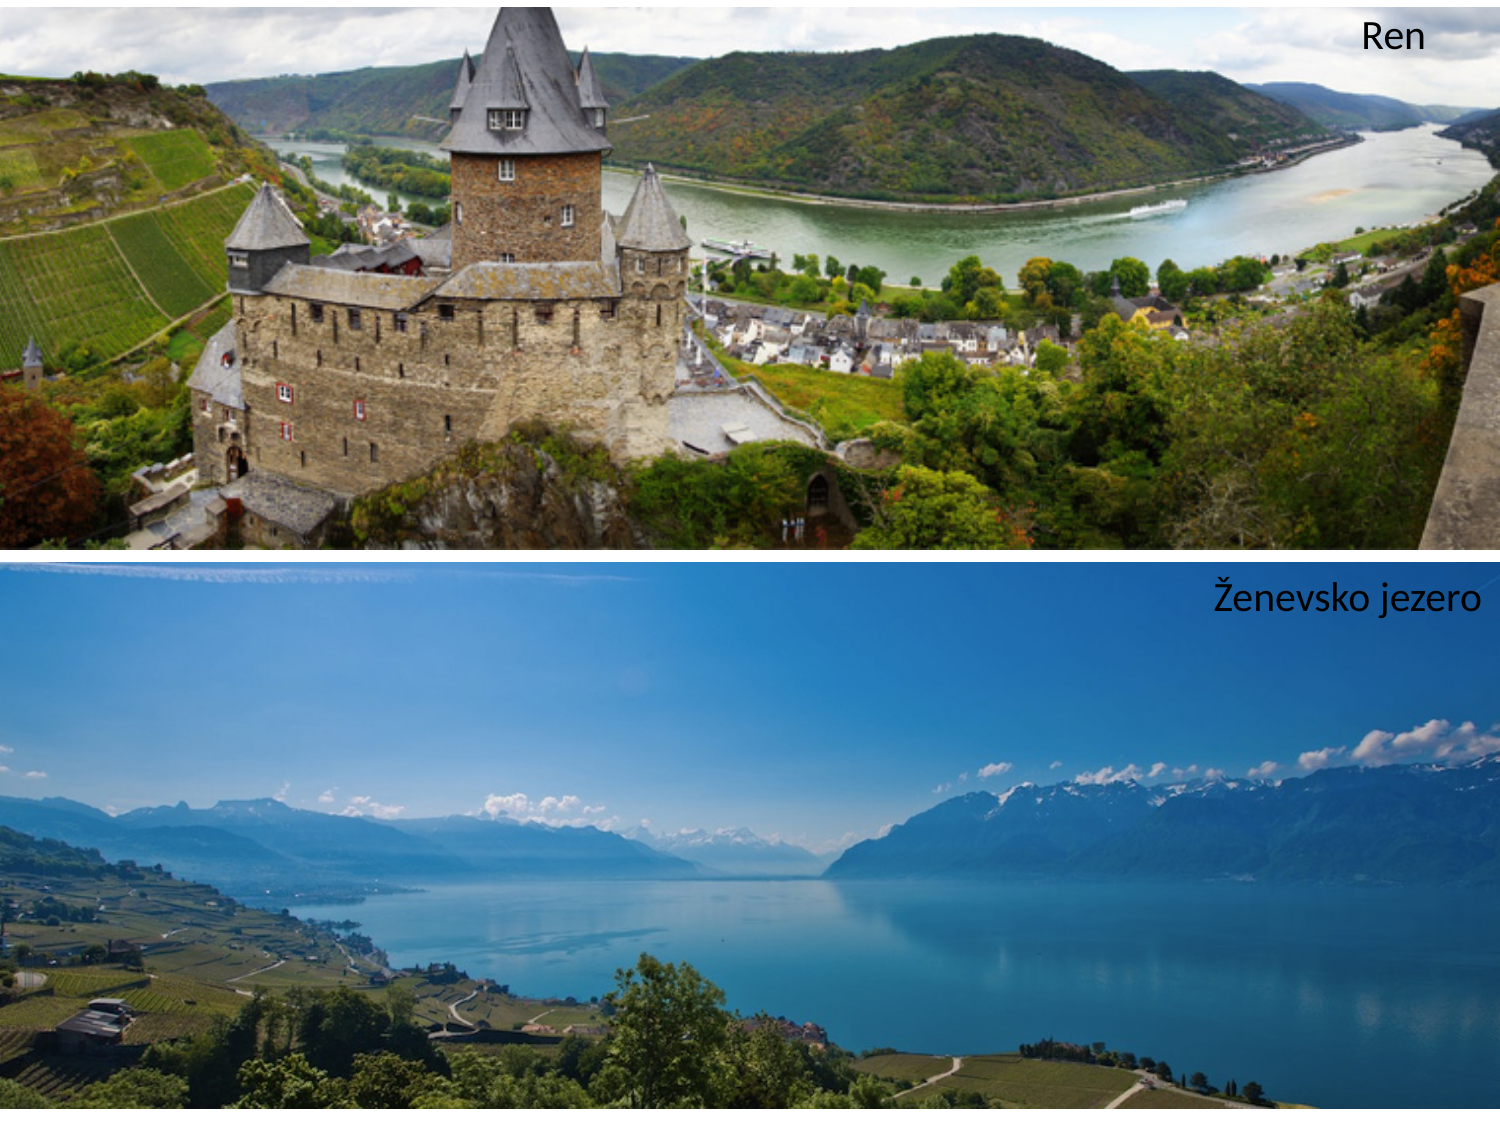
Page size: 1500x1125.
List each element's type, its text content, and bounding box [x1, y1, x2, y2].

picture [0, 7, 1500, 550]
picture [0, 562, 1500, 1109]
text_box Ženevsko jezero [1198, 562, 1500, 628]
text_box Ren [1346, 0, 1483, 65]
